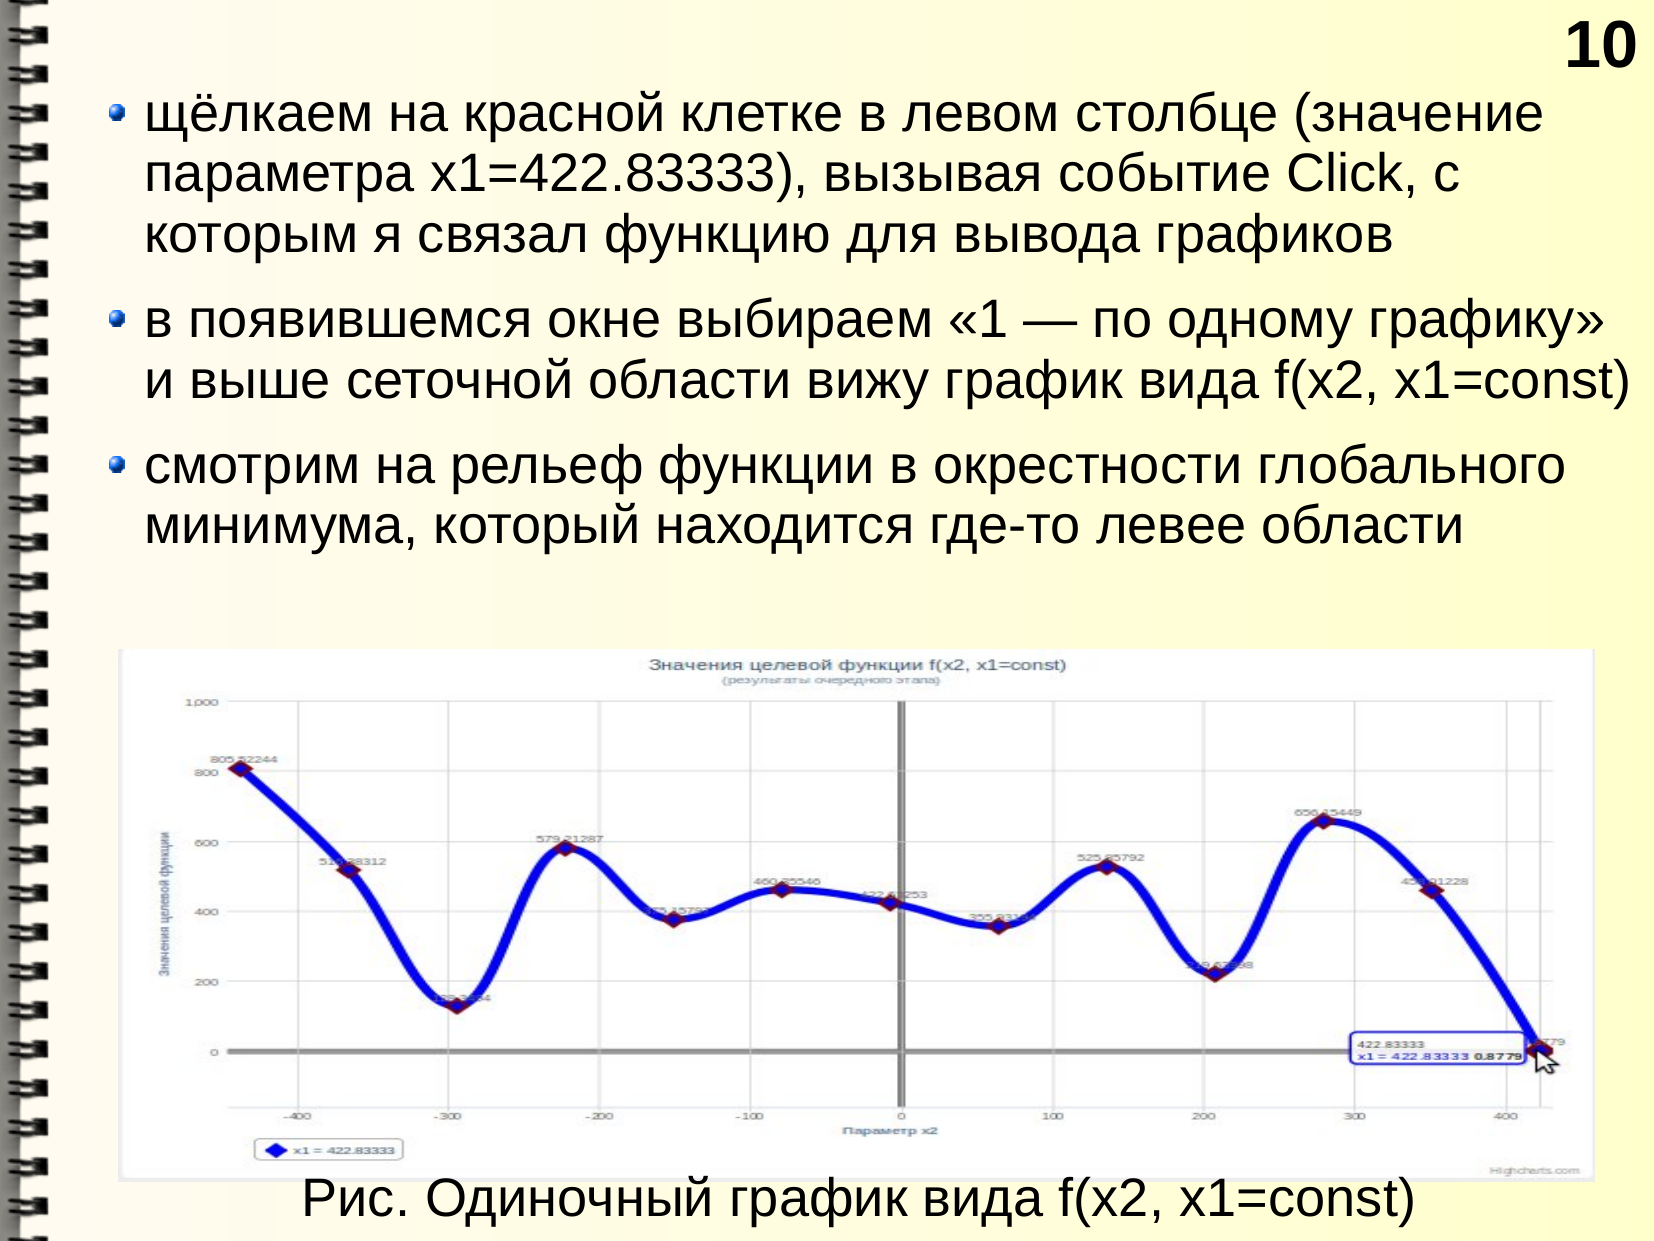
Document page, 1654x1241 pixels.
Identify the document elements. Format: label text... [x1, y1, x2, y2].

text_box <номер> щёлкаем на красной клетке в левом столбце (значение параметра x1=422.83333), вызывая событие Click, с которым я связал функцию для вывода графиков в появившемся окне выбираем «1 — по одному графику» и выше сеточной области вижу график вида f(x2, x1=const) смотрим на рельеф функции в окрестности глобального минимума, который находится где-то левее области [59, 0, 1654, 611]
picture [118, 649, 1595, 1160]
picture [0, 0, 76, 1241]
text_box Рис. Одиночный график вида f(x2, x1=const) [59, 1160, 1654, 1241]
